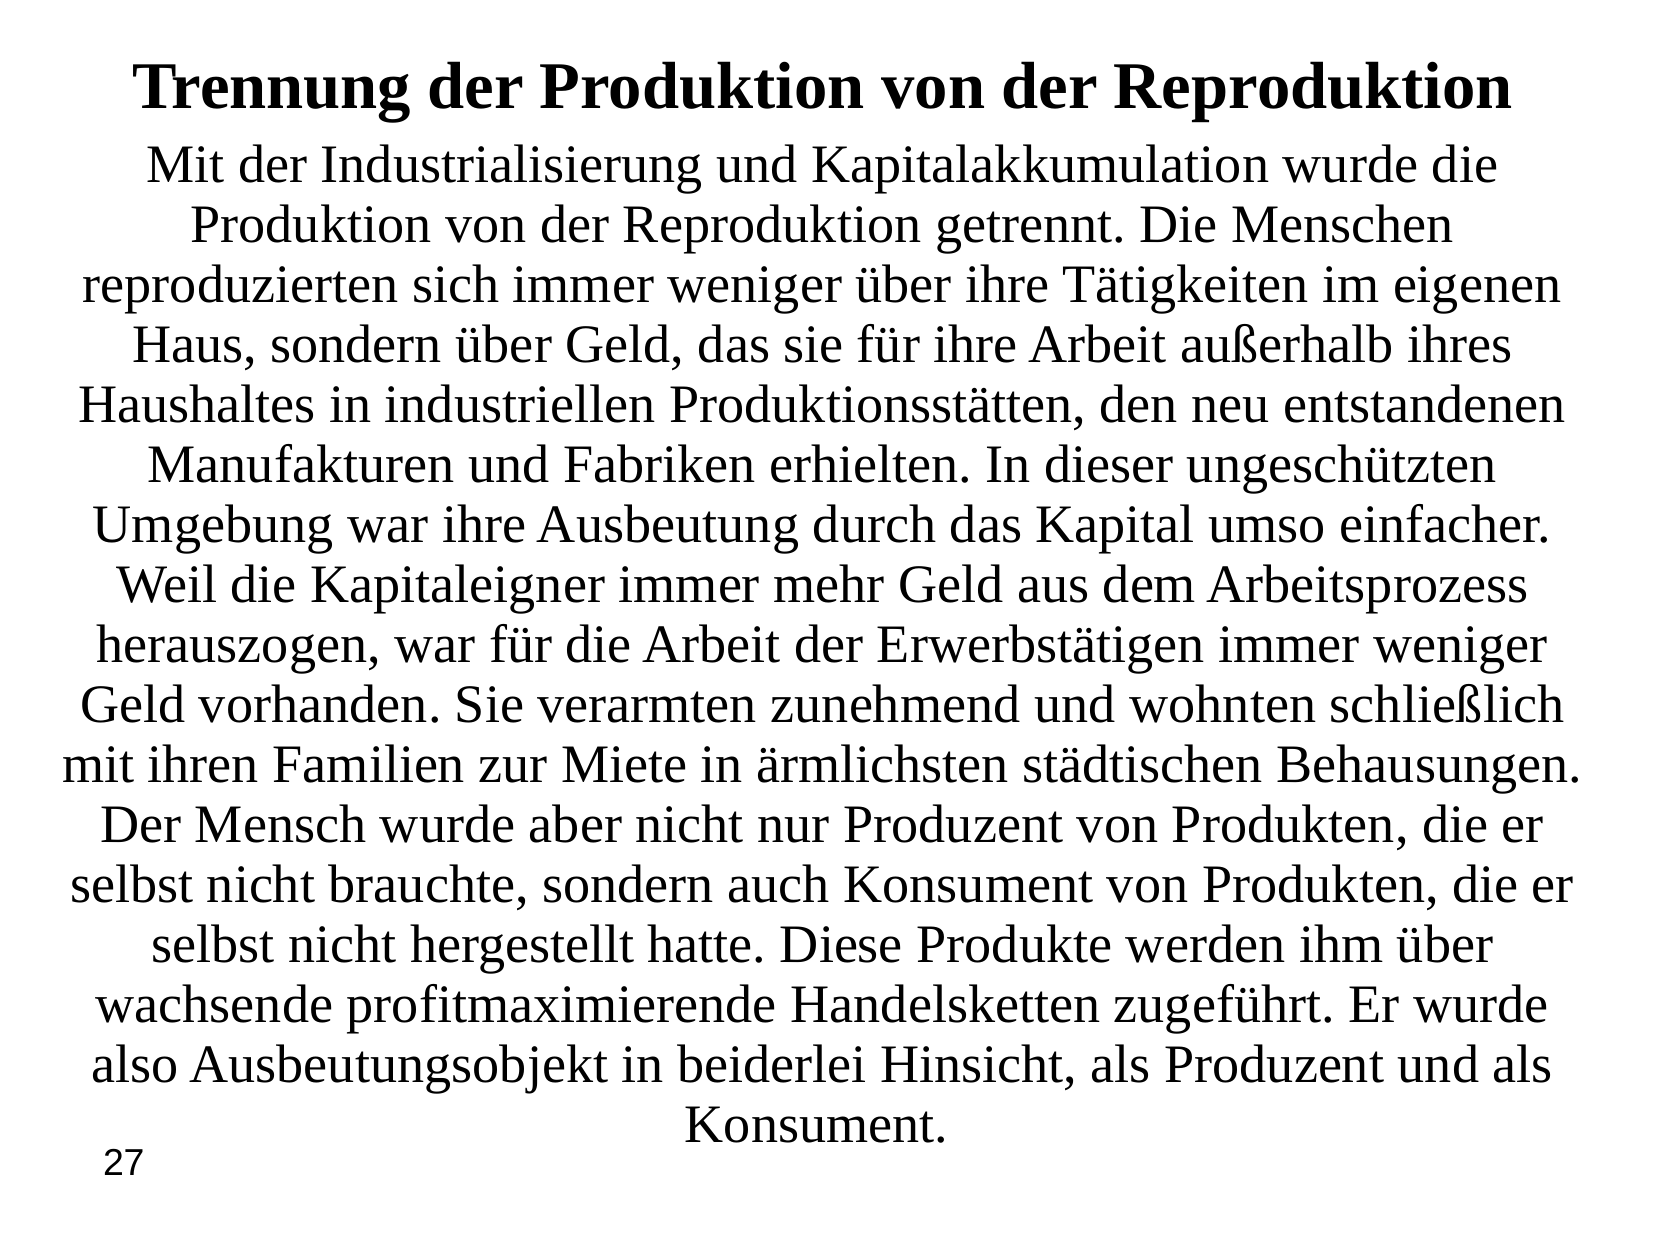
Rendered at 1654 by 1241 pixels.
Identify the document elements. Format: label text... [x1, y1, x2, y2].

text_box Trennung der Produktion von der Reproduktion Mit der Industrialisierung und Kapitalakkumulation wurde die Produktion von der Reproduktion getrennt. Die Menschen reproduzierten sich immer weniger über ihre Tätigkeiten im eigenen Haus, sondern über Geld, das sie für ihre Arbeit außerhalb ihres Haushaltes in industriellen Produktionsstätten, den neu entstandenen Manufakturen und Fabriken erhielten. In dieser ungeschützten Umgebung war ihre Ausbeutung durch das Kapital umso einfacher. Weil die Kapitaleigner immer mehr Geld aus dem Arbeitsprozess herauszogen, war für die Arbeit der Erwerbstätigen immer weniger Geld vorhanden. Sie verarmten zunehmend und wohnten schließlich mit ihren Familien zur Miete in ärmlichsten städtischen Behausungen. Der Mensch wurde aber nicht nur Produzent von Produkten, die er selbst nicht brauchte, sondern auch Konsument von Produkten, die er selbst nicht hergestellt hatte. Diese Produkte werden ihm über wachsende profitmaximierende Handelsketten zugeführt. Er wurde also Ausbeutungsobjekt in beiderlei Hinsicht, als Produzent und als Konsument. [47, 41, 1619, 1167]
text_box <Foliennummer> [88, 1133, 401, 1191]
